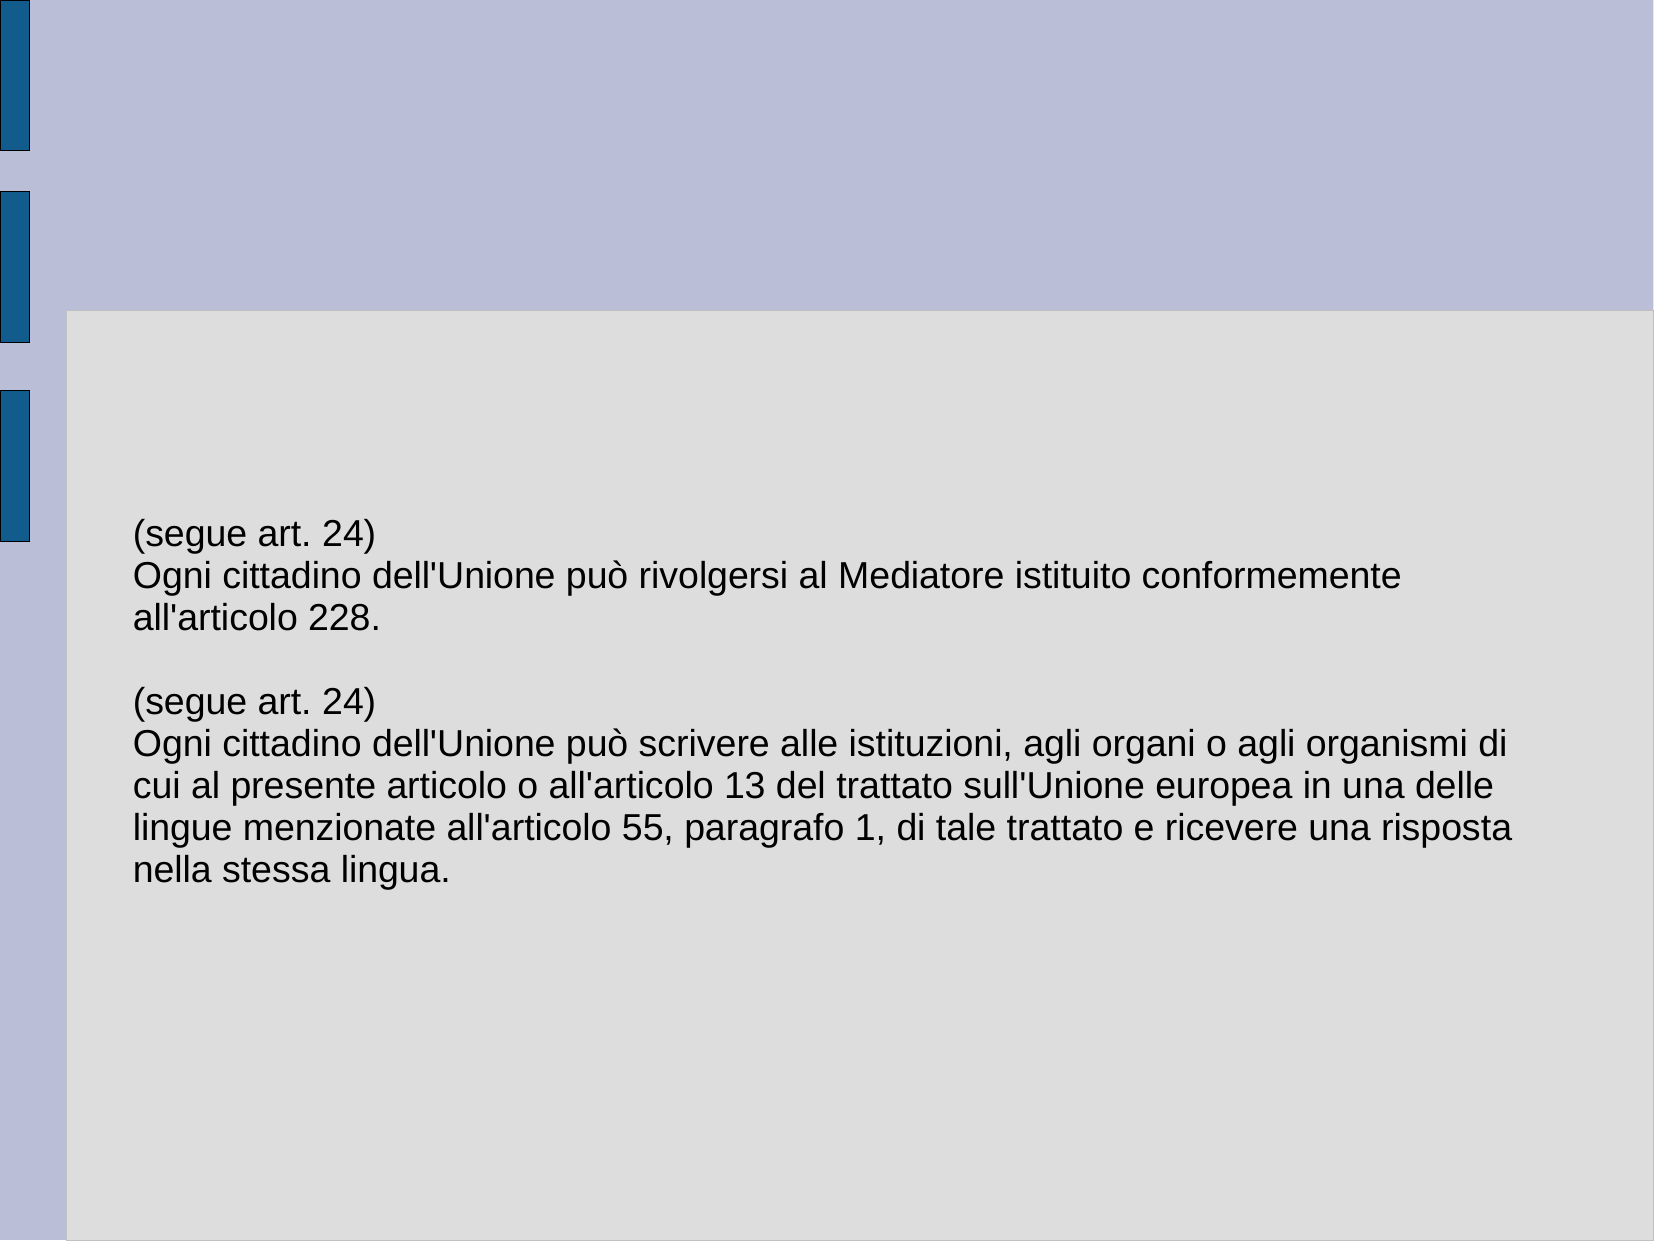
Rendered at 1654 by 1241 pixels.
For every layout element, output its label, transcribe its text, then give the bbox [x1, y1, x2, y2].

text_box (segue art. 24) Ogni cittadino dell'Unione può rivolgersi al Mediatore istituito conformemente all'articolo 228. (segue art. 24) Ogni cittadino dell'Unione può scrivere alle istituzioni, agli organi o agli organismi di cui al presente articolo o all'articolo 13 del trattato sull'Unione europea in una delle lingue menzionate all'articolo 55, paragrafo 1, di tale trattato e ricevere una risposta nella stessa lingua. [118, 505, 1565, 899]
